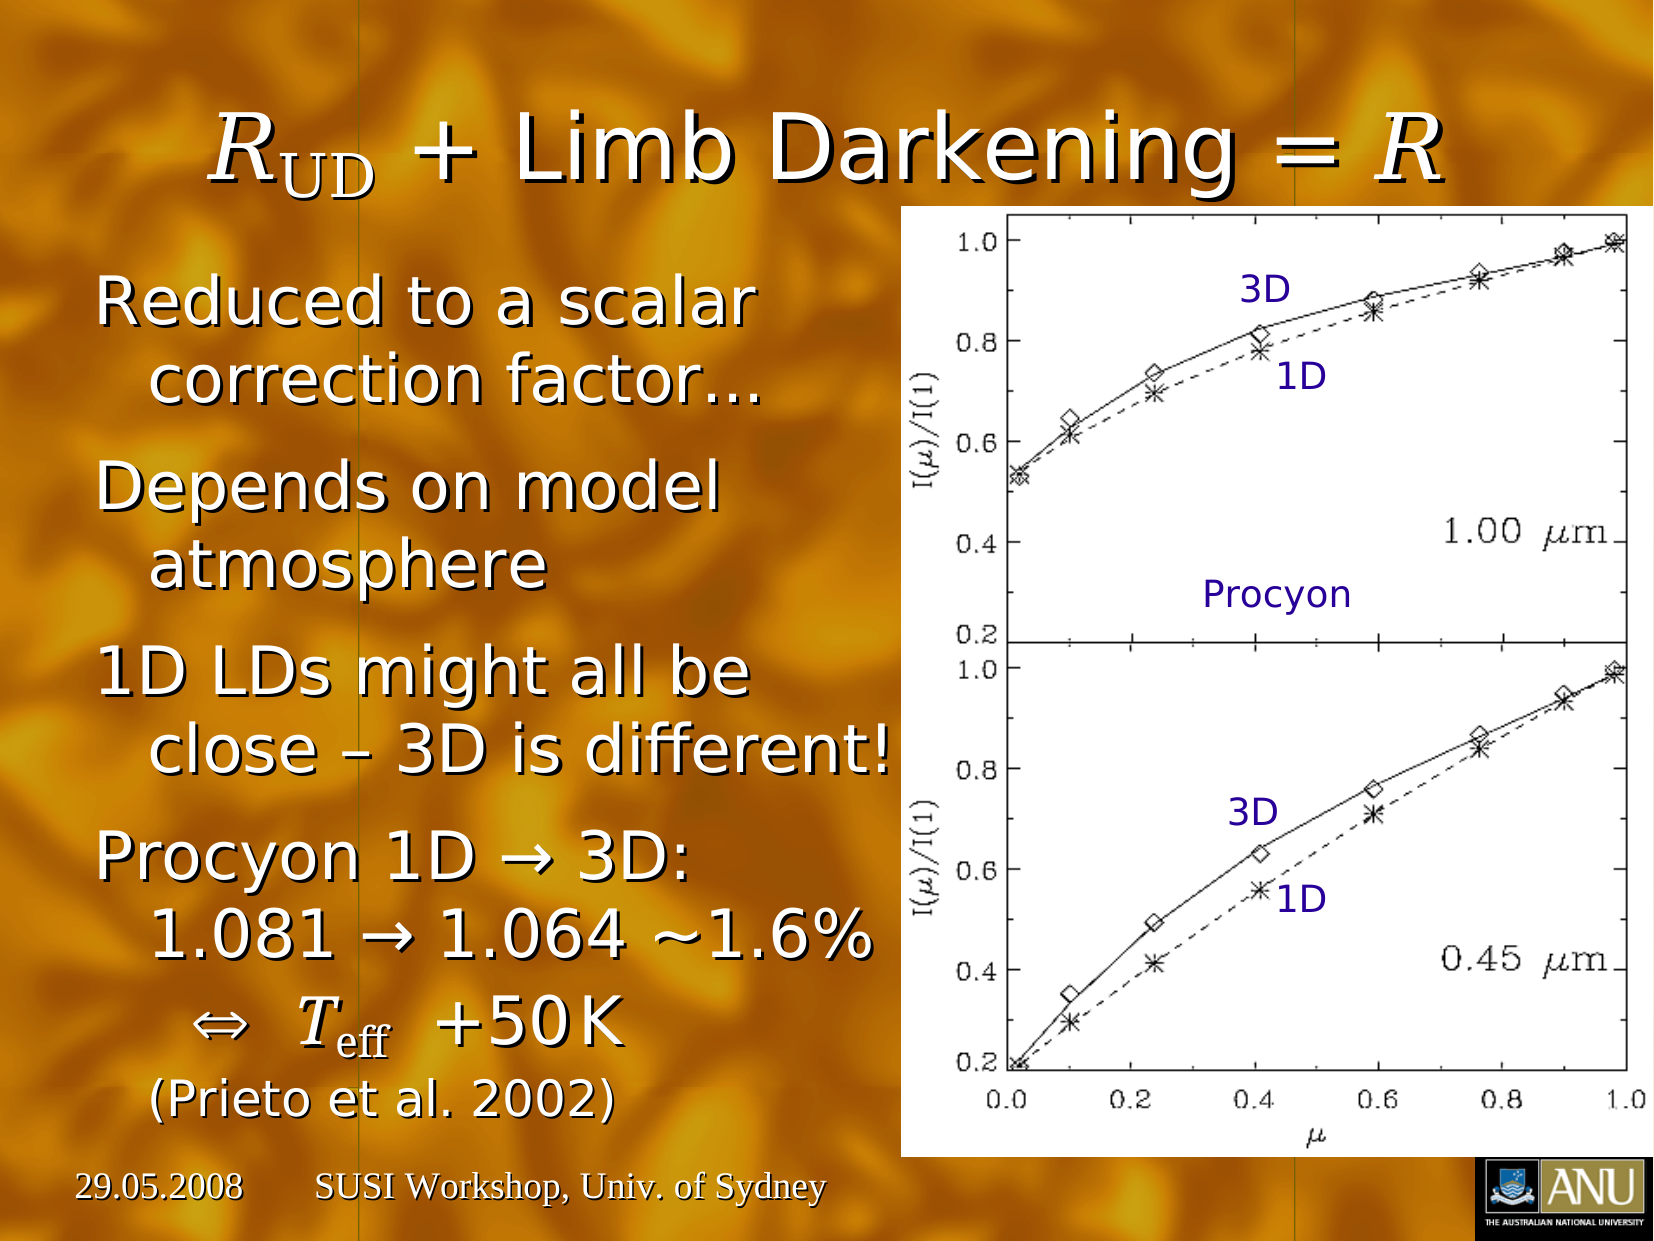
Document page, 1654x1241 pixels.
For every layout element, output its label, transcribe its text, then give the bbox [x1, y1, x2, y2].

list Reduced to a scalar correction factor... Depends on model atmosphere 1D LDs might all be close – 3D is different! Procyon 1D → 3D: 1.081 → 1.064 ~1.6% ⇔ Teff +50 K (Prieto et al. 2002) [76, 262, 899, 1117]
picture [0, 0, 1654, 1241]
title RUD + Limb Darkening = R [82, 56, 1571, 250]
